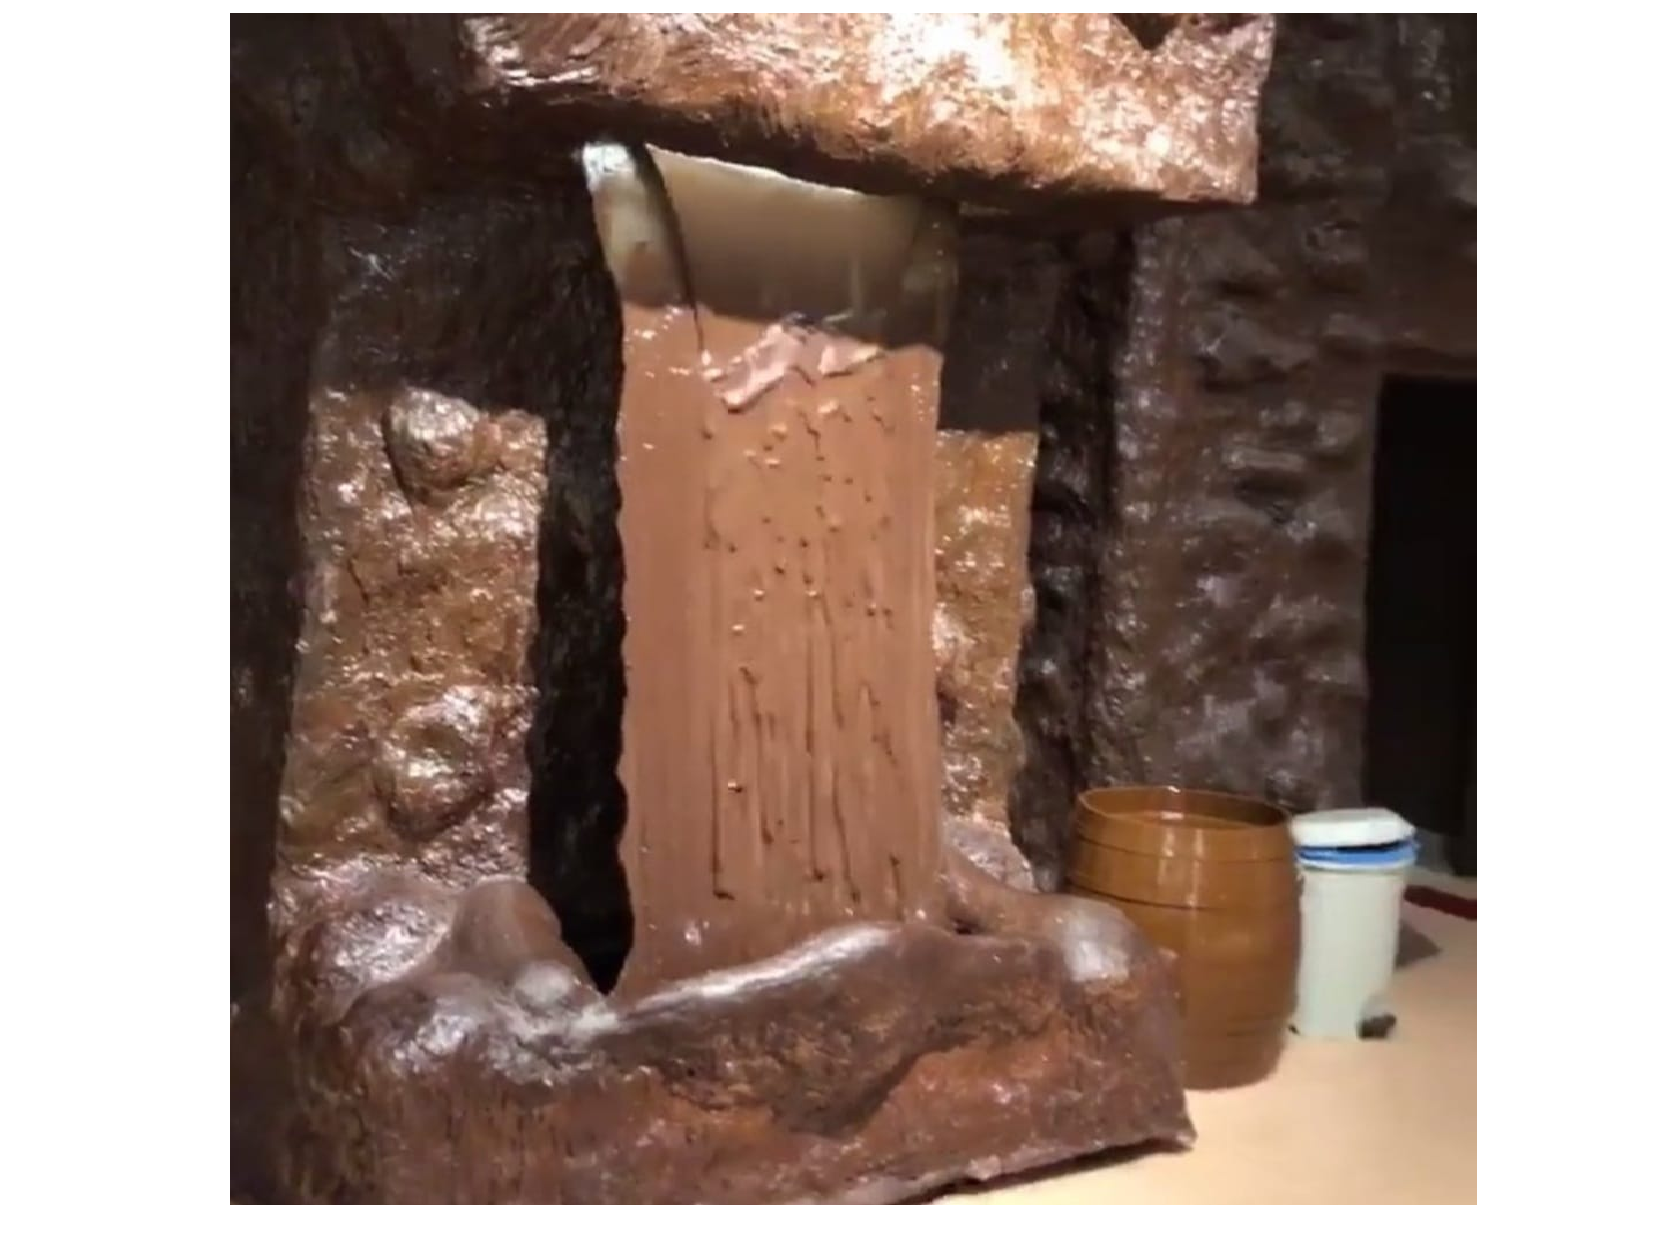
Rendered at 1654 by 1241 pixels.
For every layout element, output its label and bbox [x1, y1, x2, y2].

picture [230, 13, 1477, 1205]
